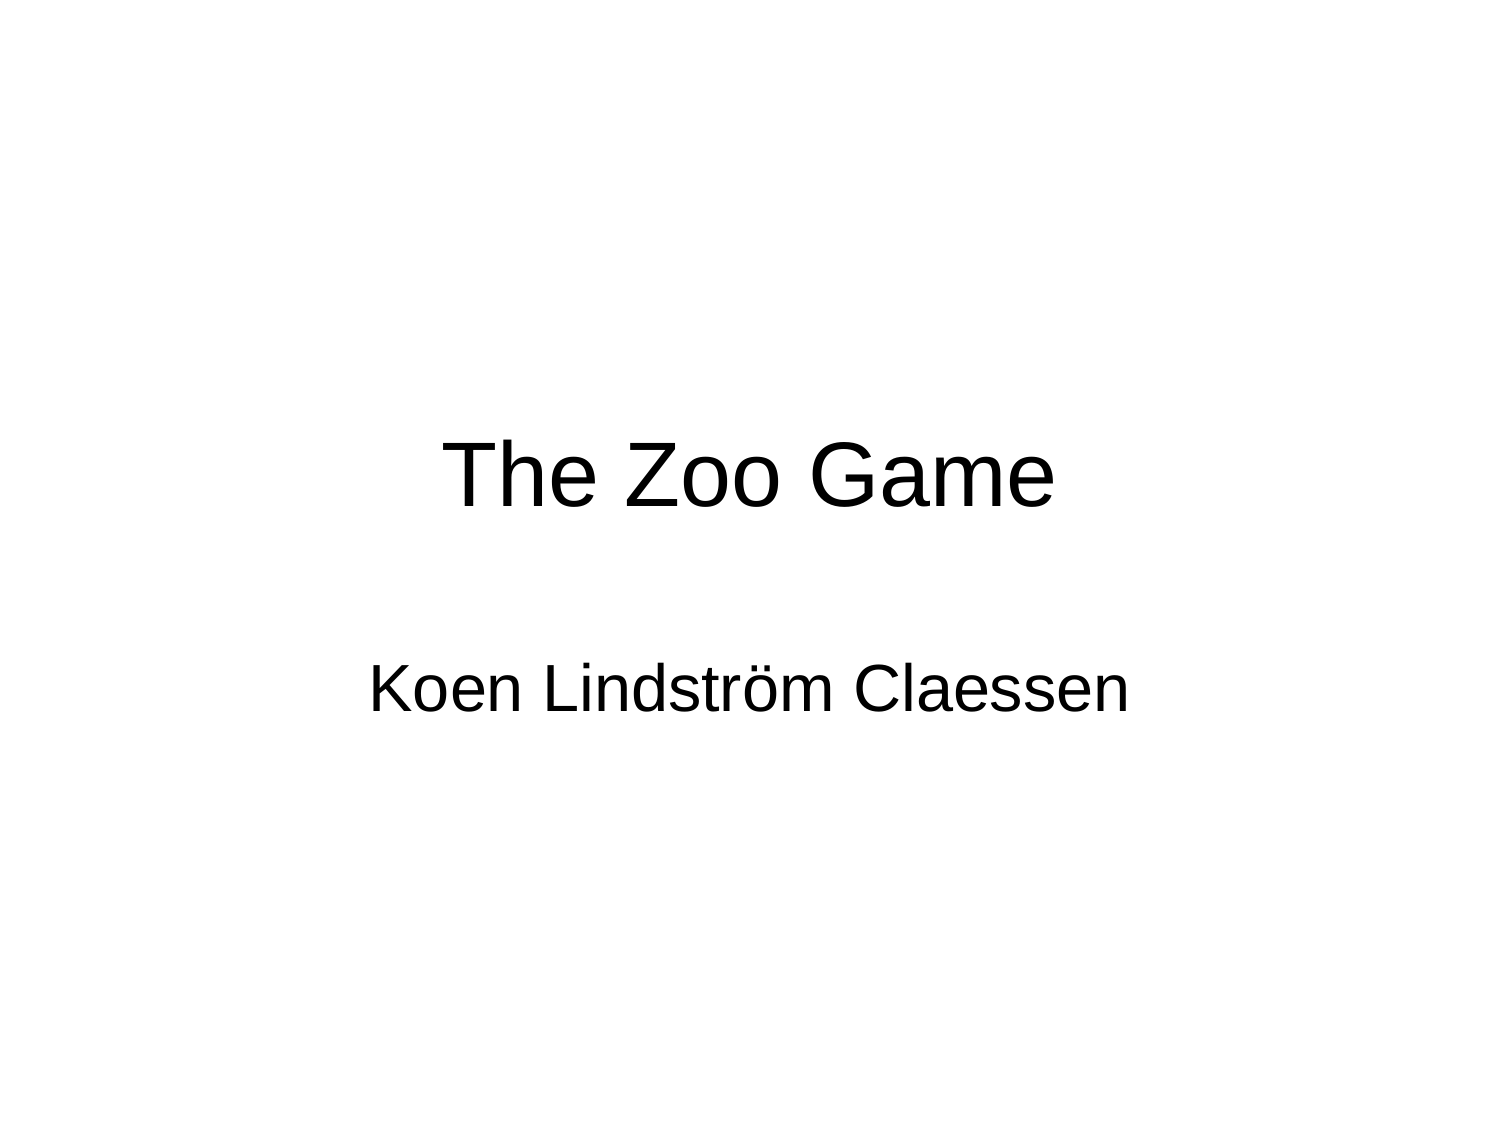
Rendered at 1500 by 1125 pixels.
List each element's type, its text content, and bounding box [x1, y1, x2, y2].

subtitle Koen Lindström Claessen [225, 637, 1276, 926]
title The Zoo Game [112, 349, 1388, 591]
